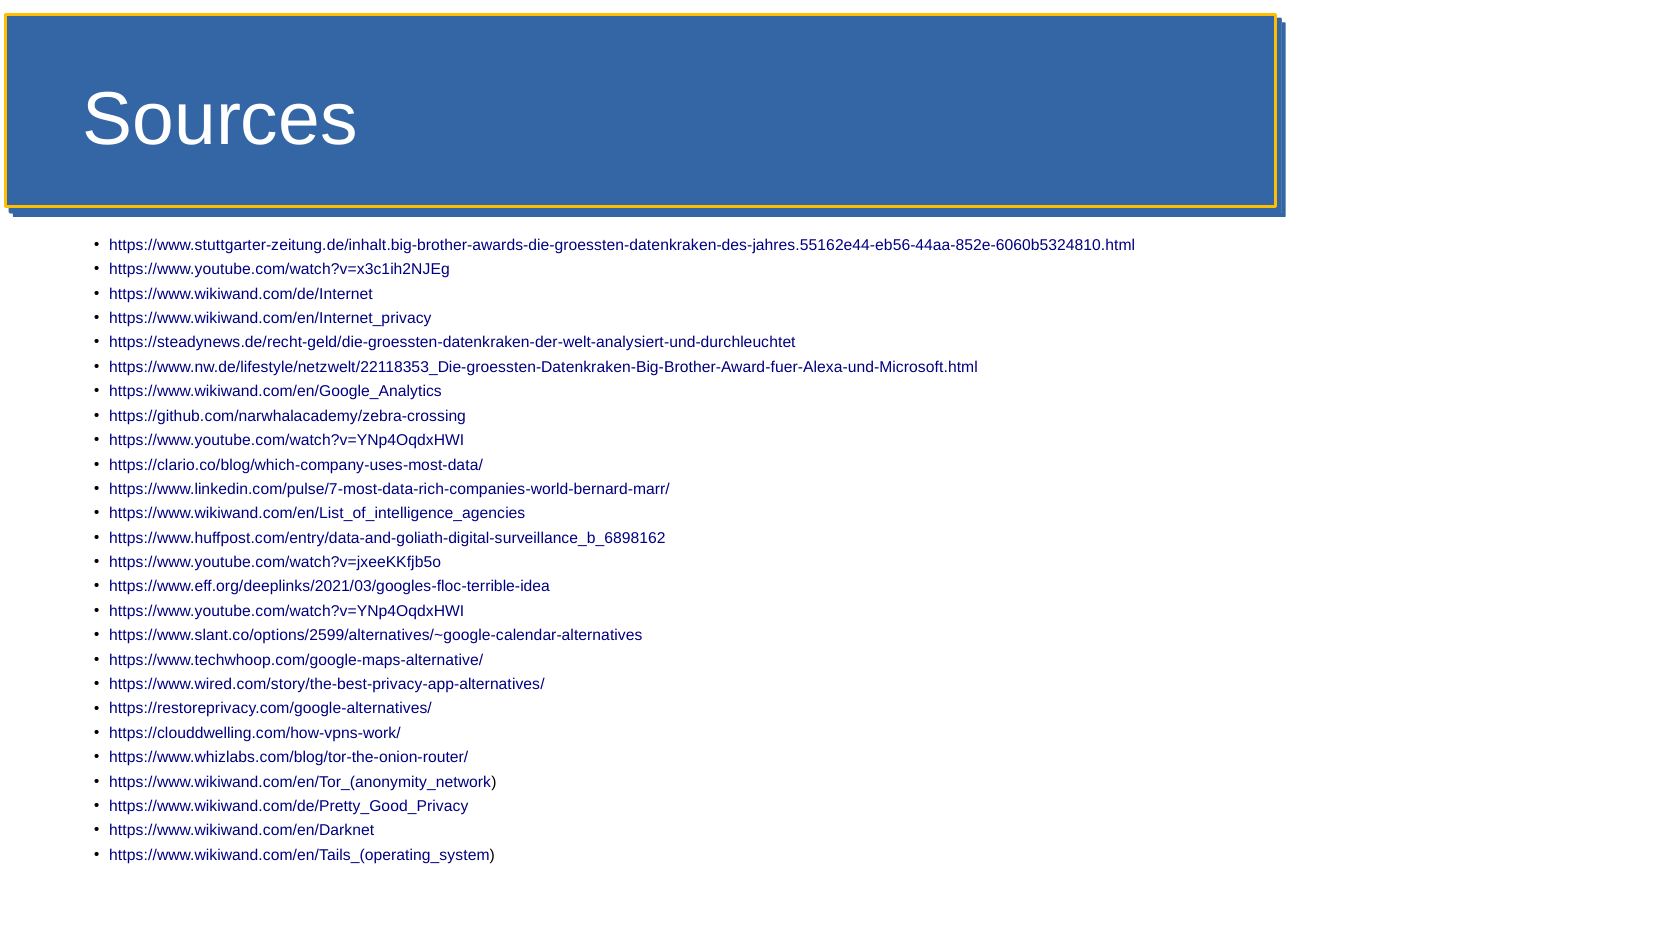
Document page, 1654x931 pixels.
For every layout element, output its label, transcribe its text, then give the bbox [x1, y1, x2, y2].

title Sources [82, 44, 1235, 192]
list https://www.stuttgarter-zeitung.de/inhalt.big-brother-awards-die-groessten-datenkraken-des-jahres.55162e44-eb56-44aa-852e-6060b5324810.html https://www.youtube.com/watch?v=x3c1ih2NJEg https://www.wikiwand.com/de/Internet https://www.wikiwand.com/en/Internet_privacy https://steadynews.de/recht-geld/die-groessten-datenkraken-der-welt-analysiert-und-durchleuchtet https://www.nw.de/lifestyle/netzwelt/22118353_Die-groessten-Datenkraken-Big-Brother-Award-fuer-Alexa-und-Microsoft.html https://www.wikiwand.com/en/Google_Analytics https://github.com/narwhalacademy/zebra-crossing https://www.youtube.com/watch?v=YNp4OqdxHWI https://clario.co/blog/which-company-uses-most-data/ https://www.linkedin.com/pulse/7-most-data-rich-companies-world-bernard-marr/ https://www.wikiwand.com/en/List_of_intelligence_agencies https://www.huffpost.com/entry/data-and-goliath-digital-surveillance_b_6898162 https://www.youtube.com/watch?v=jxeeKKfjb5o https://www.eff.org/deeplinks/2021/03/googles-floc-terrible-idea https://www.youtube.com/watch?v=YNp4OqdxHWI https://www.slant.co/options/2599/alternatives/~google-calendar-alternatives https://www.techwhoop.com/google-maps-alternative/ https://www.wired.com/story/the-best-privacy-app-alternatives/ https://restoreprivacy.com/google-alternatives/ https://clouddwelling.com/how-vpns-work/ https://www.whizlabs.com/blog/tor-the-onion-router/ https://www.wikiwand.com/en/Tor_(anonymity_network) https://www.wikiwand.com/de/Pretty_Good_Privacy https://www.wikiwand.com/en/Darknet https://www.wikiwand.com/en/Tails_(operating_system) [88, 236, 1565, 886]
